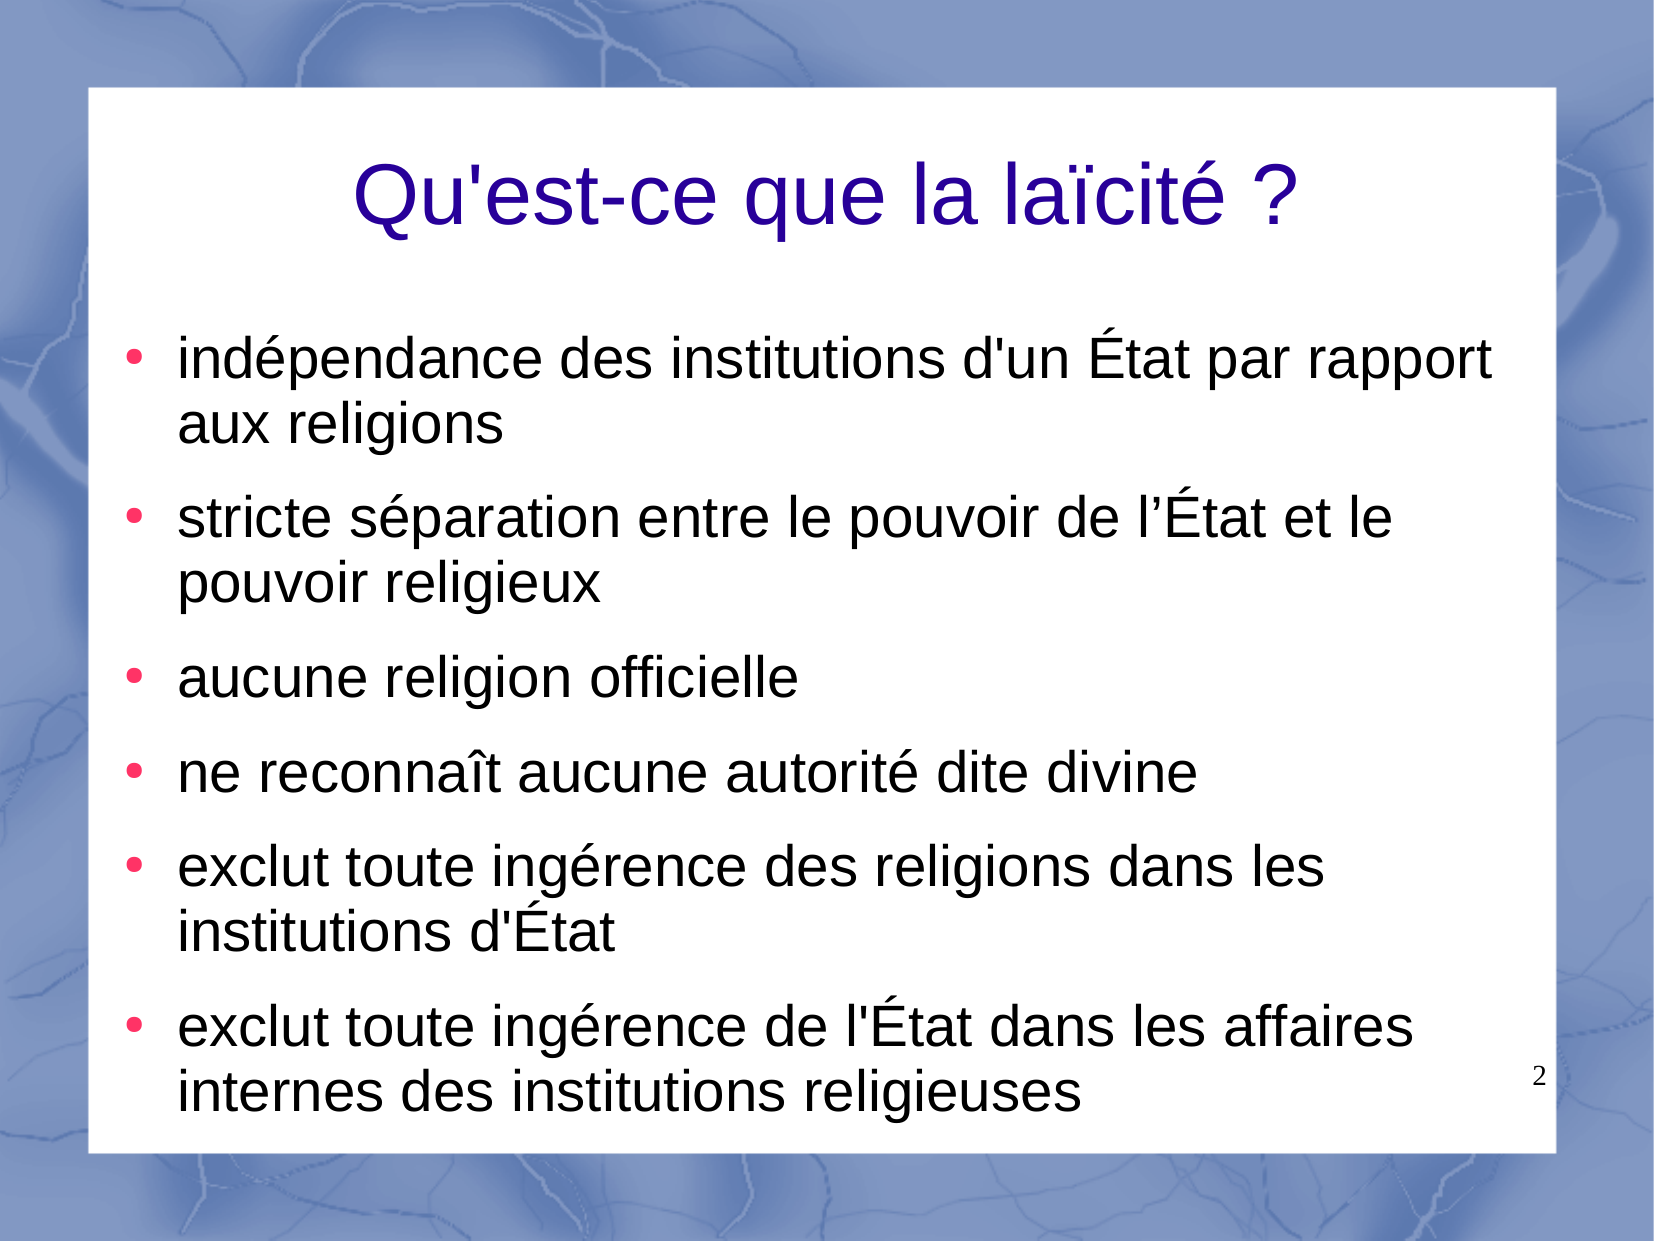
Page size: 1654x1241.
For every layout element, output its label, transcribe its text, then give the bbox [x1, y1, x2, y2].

title Qu'est-ce que la laïcité ? [118, 90, 1536, 298]
picture [0, 0, 1654, 1241]
list indépendance des institutions d'un État par rapport aux religions stricte séparation entre le pouvoir de l’État et le pouvoir religieux aucune religion officielle ne reconnaît aucune autorité dite divine exclut toute ingérence des religions dans les institutions d'État exclut toute ingérence de l'État dans les affaires internes des institutions religieuses [106, 325, 1506, 1122]
